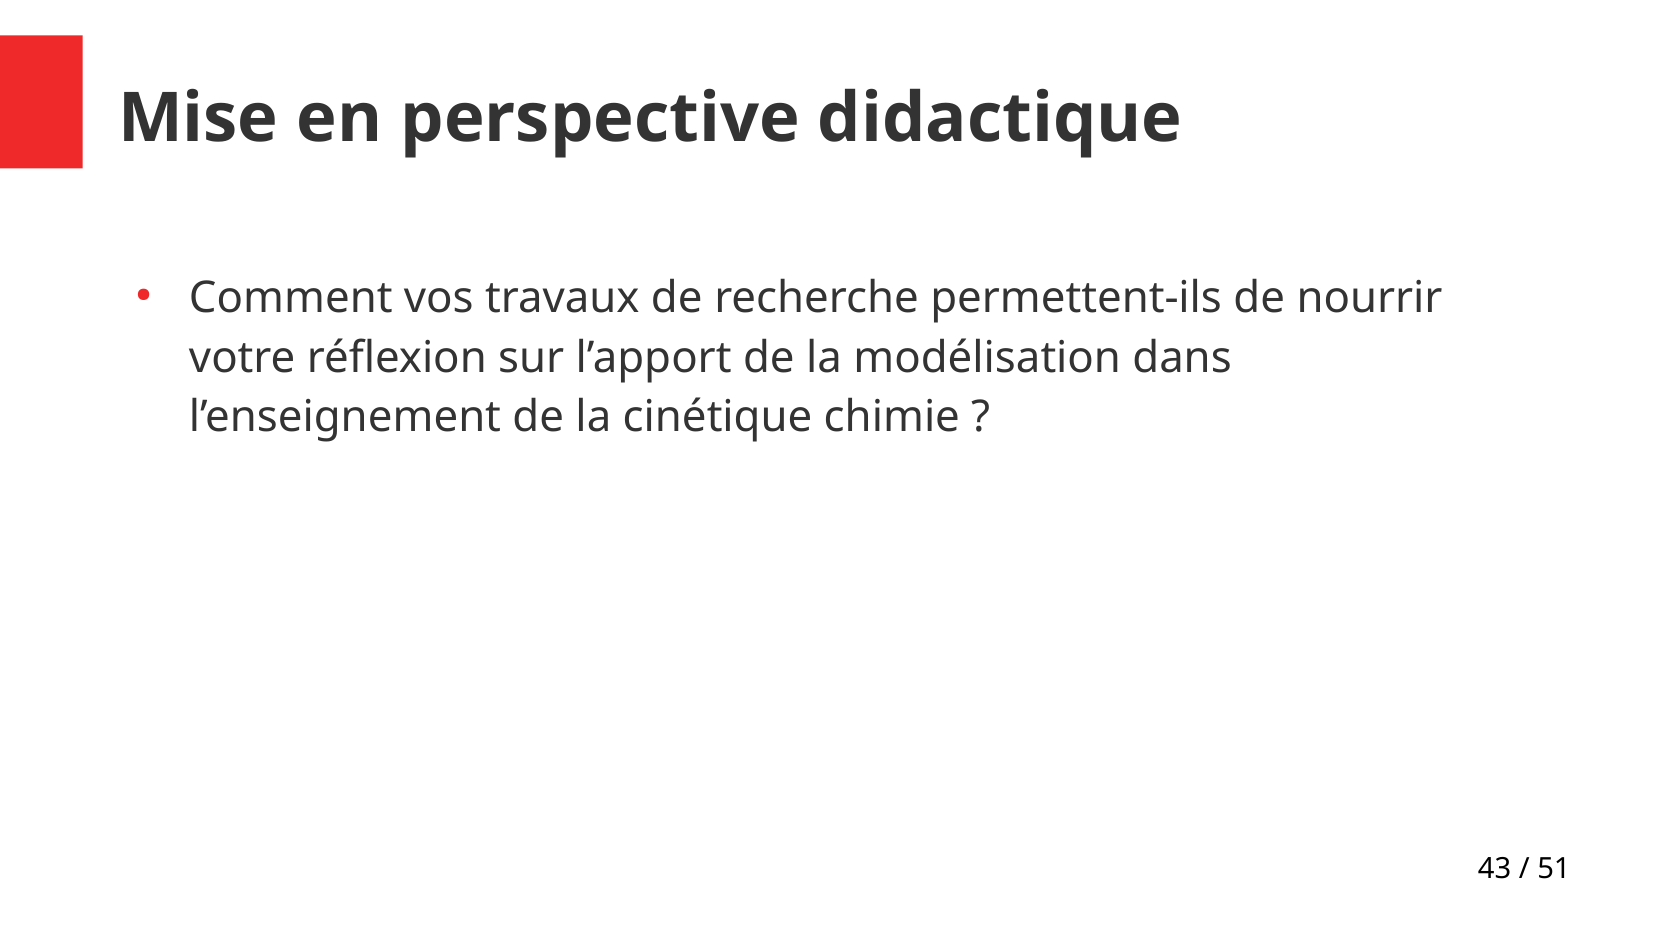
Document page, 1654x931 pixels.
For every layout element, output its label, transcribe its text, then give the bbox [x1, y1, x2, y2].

title Mise en perspective didactique [118, 37, 1571, 193]
list Comment vos travaux de recherche permettent-ils de nourrir votre réflexion sur l’apport de la modélisation dans l’enseignement de la cinétique chimie ? [118, 265, 1536, 806]
